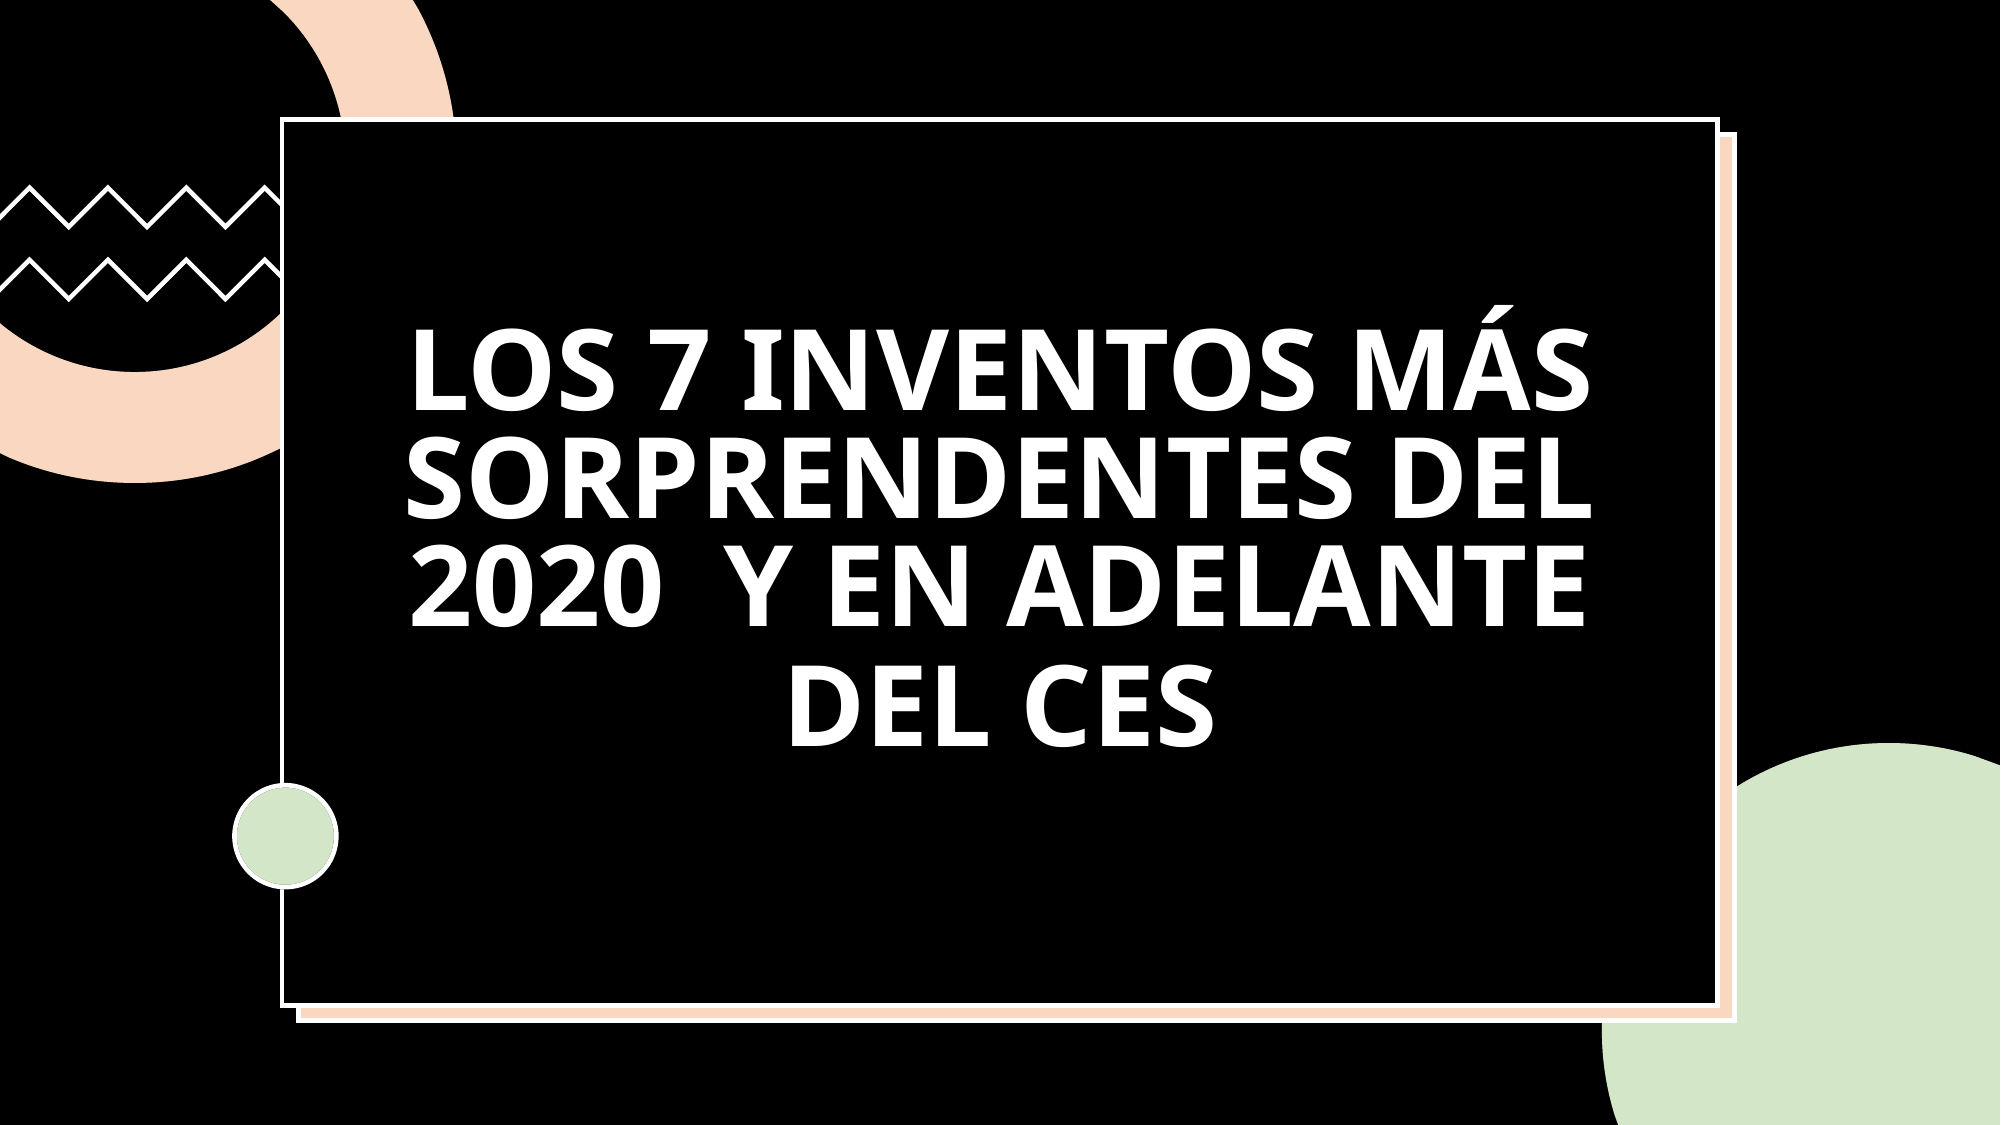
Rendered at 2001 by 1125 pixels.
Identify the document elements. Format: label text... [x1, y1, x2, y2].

text_box [0, 0, 2000, 1125]
text_box LOS 7 INVENTOS MÁS SORPRENDENTES DEL 2020 y en Adelante Del ces [388, 309, 1612, 776]
